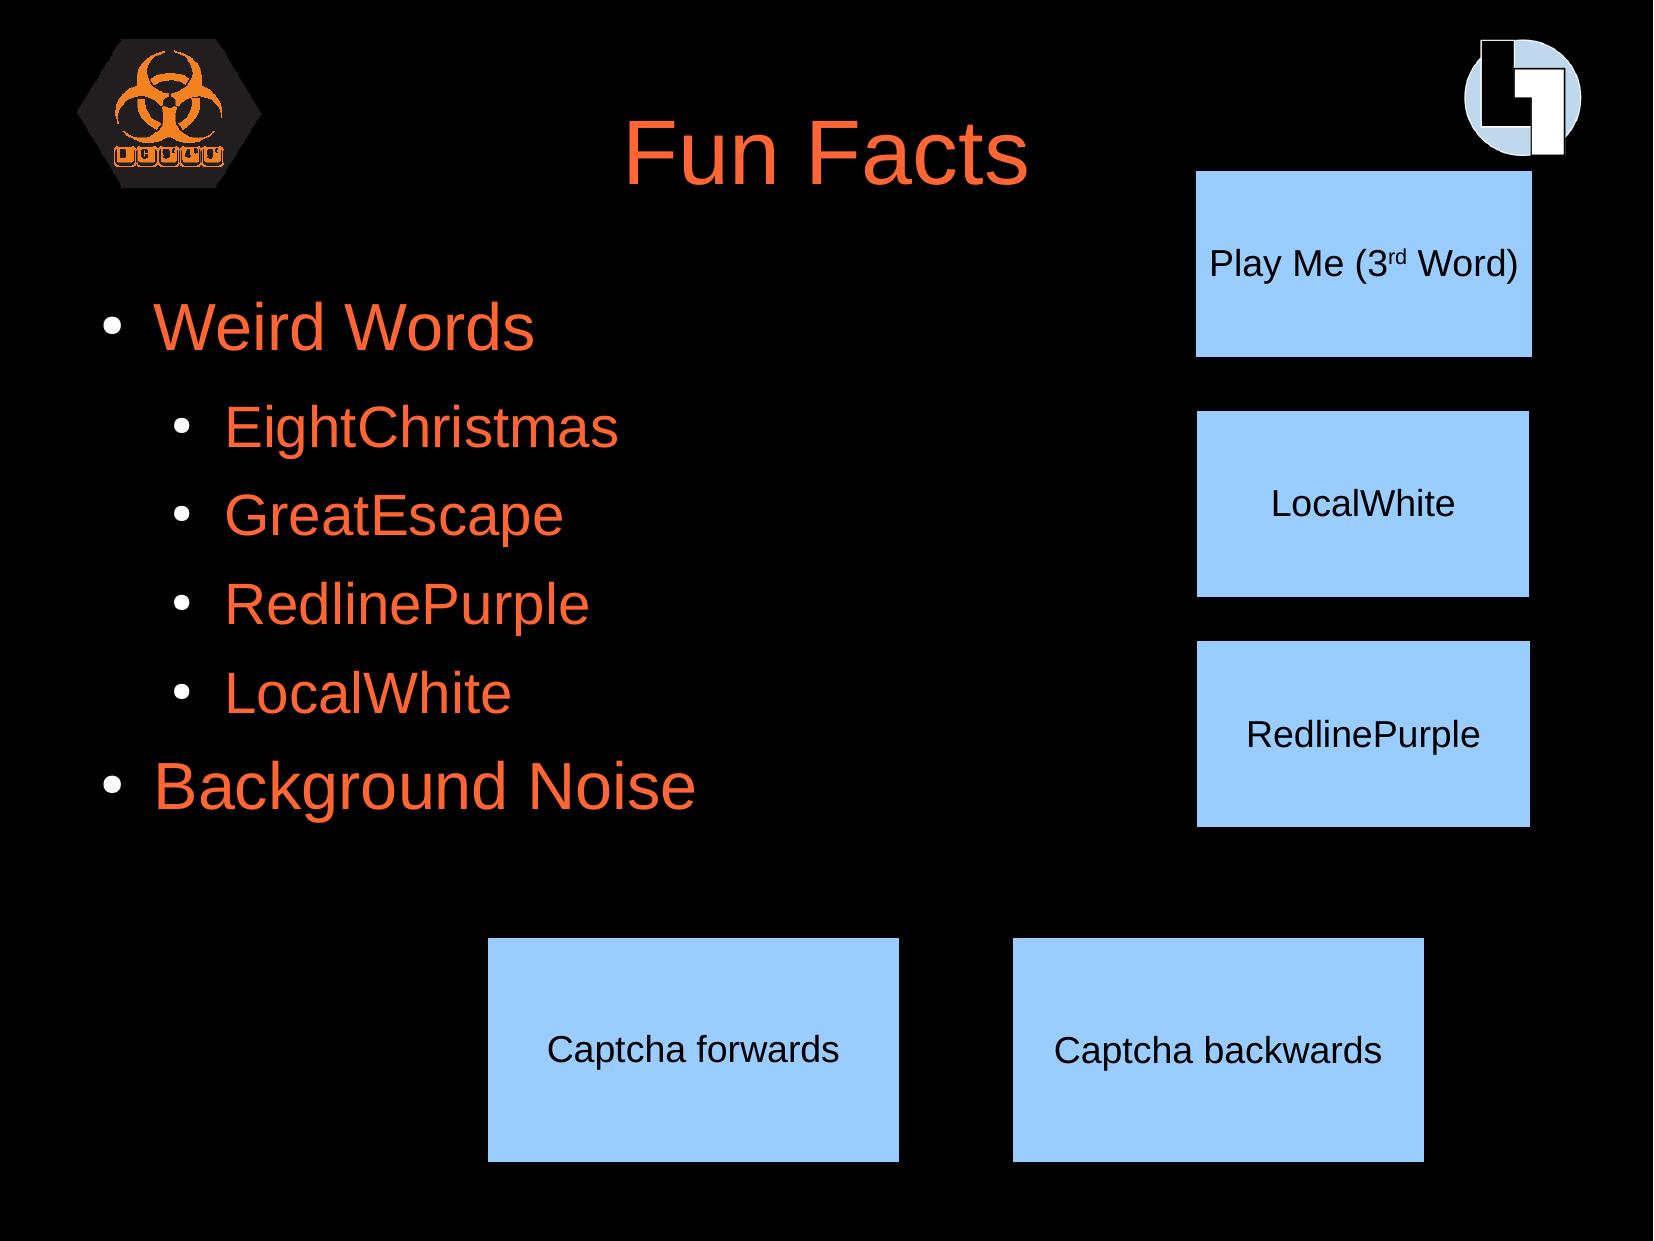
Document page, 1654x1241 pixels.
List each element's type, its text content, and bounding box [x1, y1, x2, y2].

text_box LocalWhite [1196, 410, 1530, 598]
list Weird Words EightChristmas GreatEscape RedlinePurple LocalWhite Background Noise [82, 290, 1571, 1109]
text_box RedlinePurple [1196, 640, 1531, 828]
text_box Captcha forwards [487, 937, 900, 1163]
title Fun Facts [82, 49, 1571, 257]
picture [75, 37, 263, 188]
text_box Captcha backwards [1012, 937, 1425, 1163]
picture [1462, 37, 1583, 158]
text_box Play Me (3rd Word) [1195, 170, 1533, 358]
